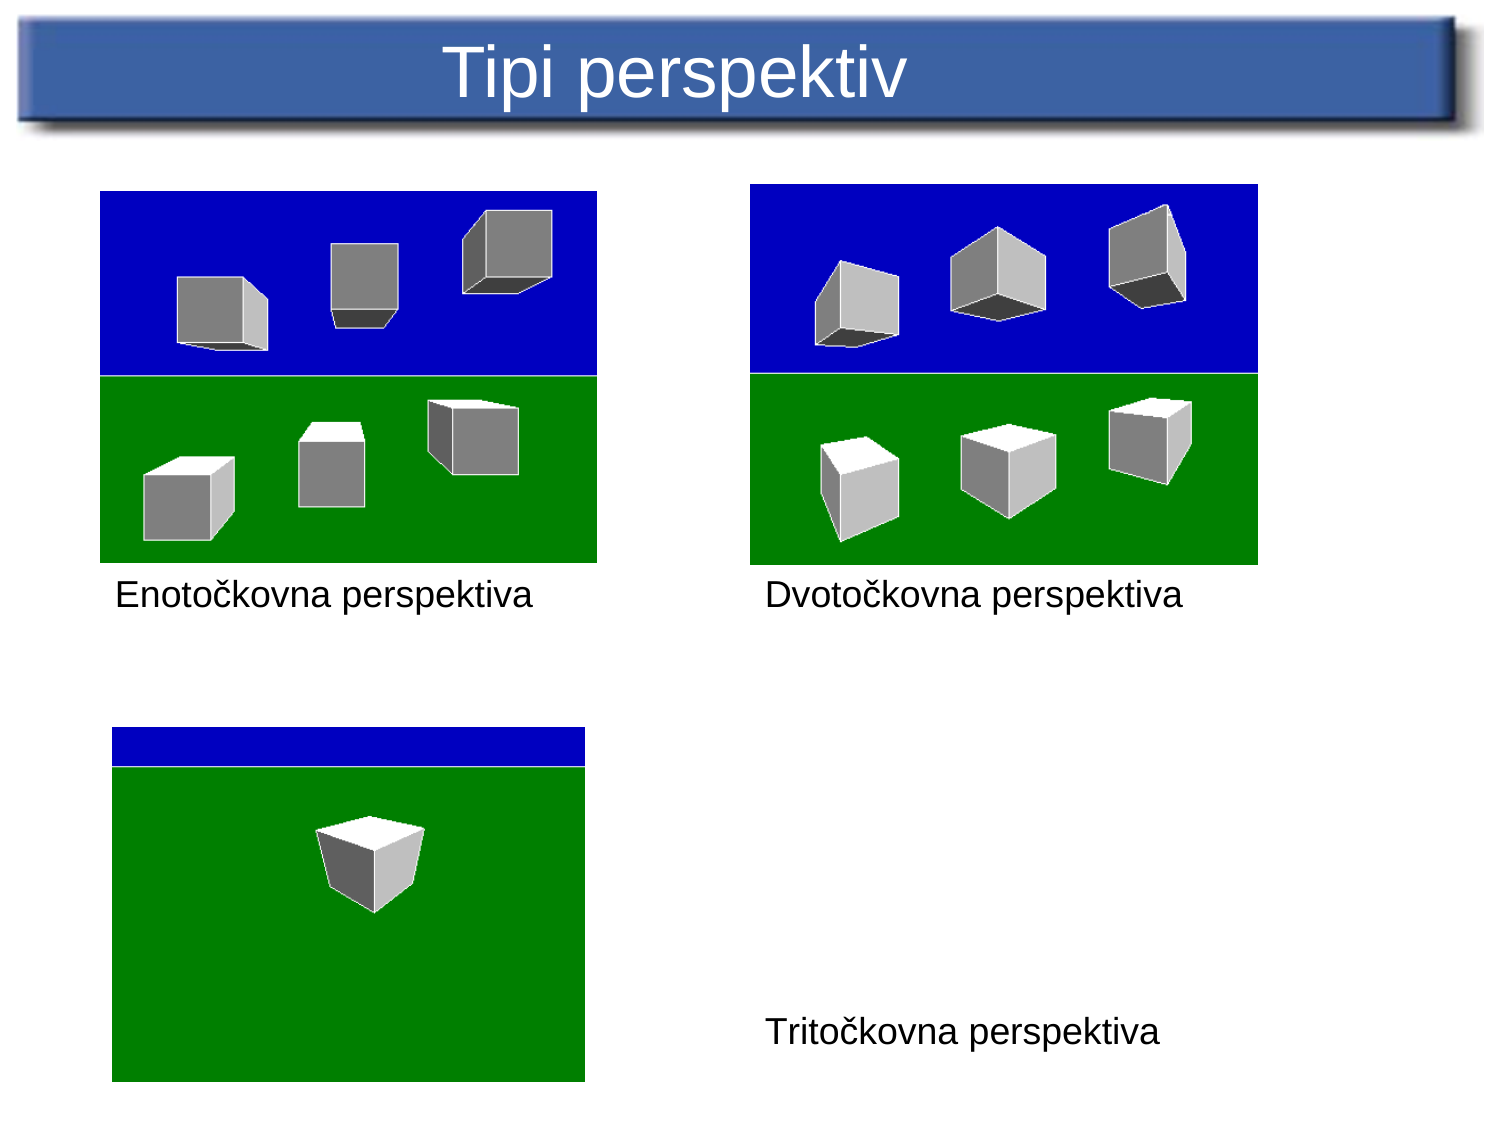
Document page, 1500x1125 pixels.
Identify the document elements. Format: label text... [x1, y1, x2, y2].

picture [100, 191, 597, 562]
text_box Tritočkovna perspektiva [749, 999, 1247, 1060]
title Tipi perspektiv [0, 0, 1351, 138]
picture [112, 727, 585, 1082]
text_box Enotočkovna perspektiva [100, 562, 597, 623]
text_box Dvotočkovna perspektiva [749, 562, 1247, 623]
picture [750, 184, 1258, 565]
picture [16, 13, 1484, 141]
